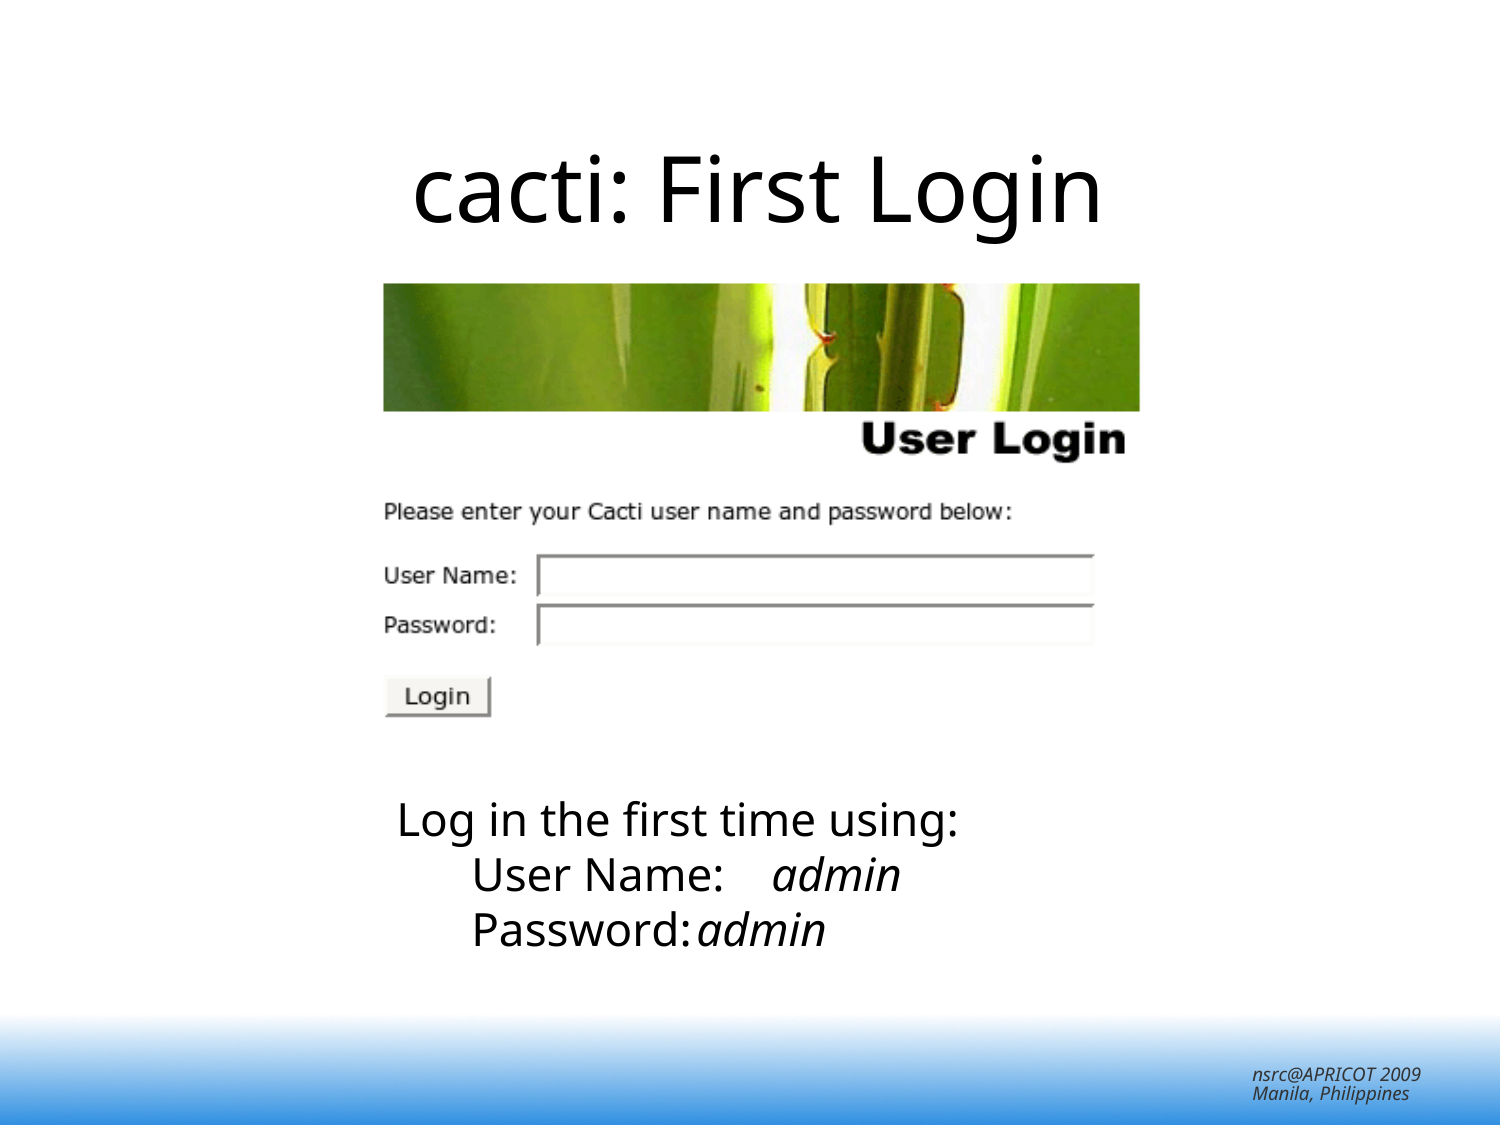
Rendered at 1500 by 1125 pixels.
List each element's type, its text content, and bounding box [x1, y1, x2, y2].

picture [382, 282, 1142, 723]
picture [0, 1012, 1500, 1125]
title cacti: First Login [110, 93, 1391, 281]
text_box Log in the first time using: User Name: admin Password: admin [381, 782, 1102, 961]
